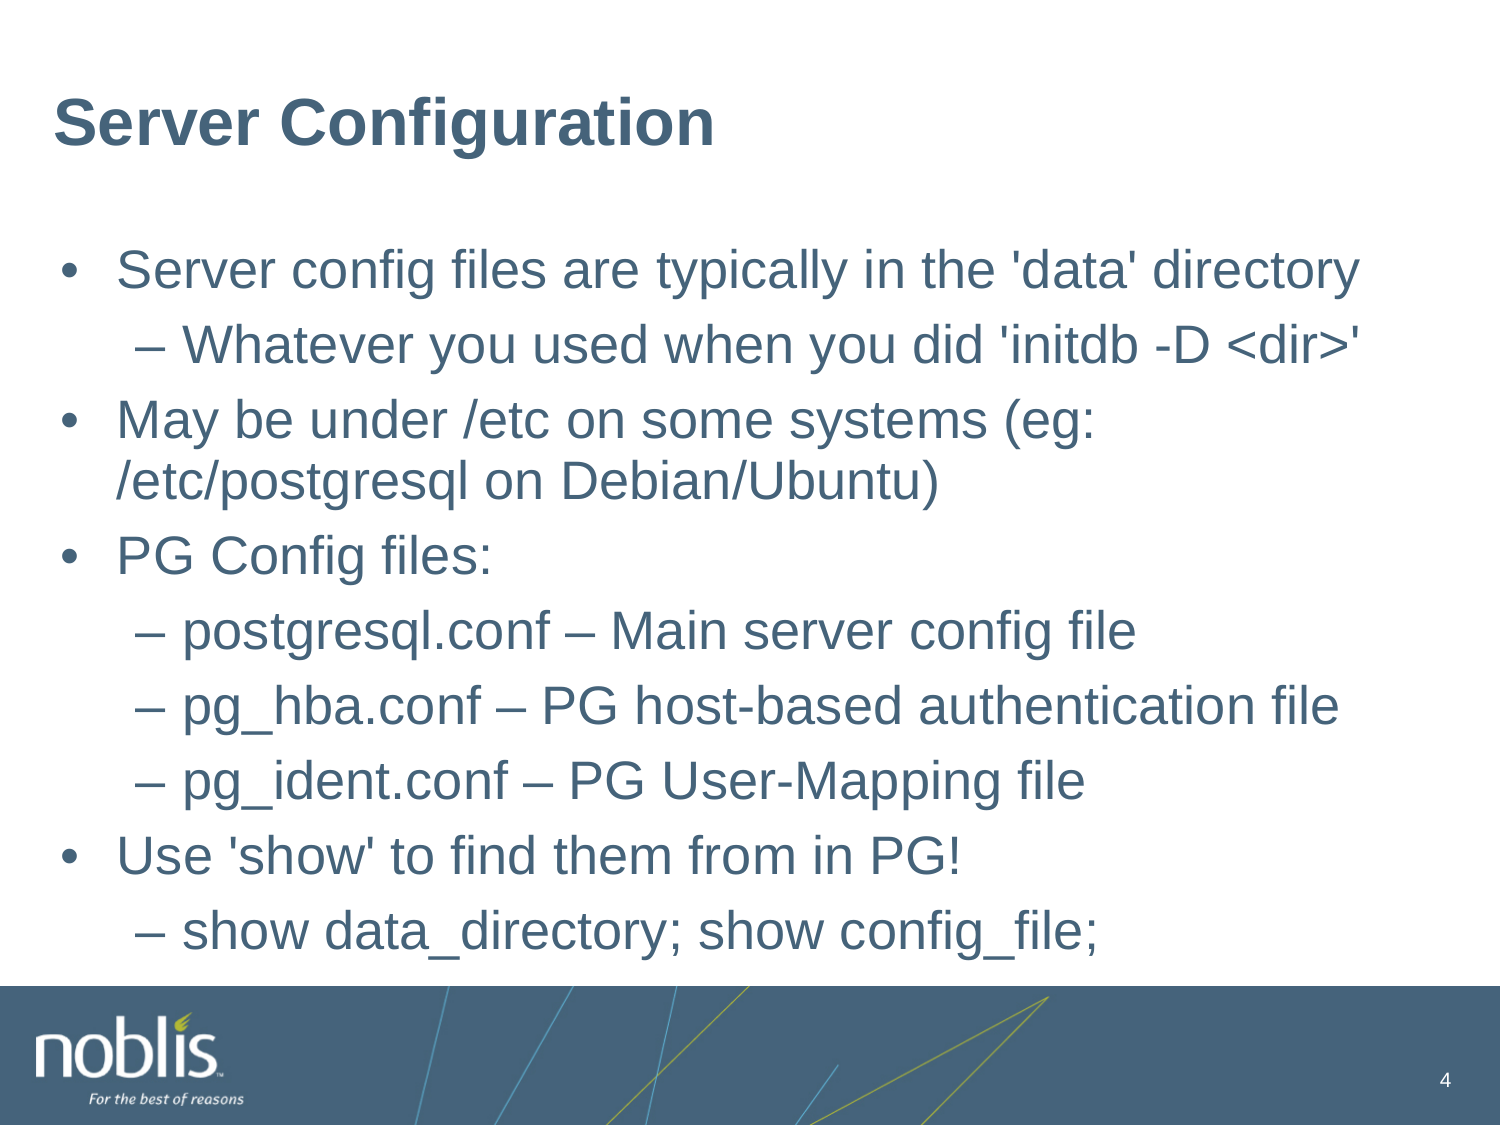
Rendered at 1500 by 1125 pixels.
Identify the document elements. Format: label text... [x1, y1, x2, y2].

list Server config files are typically in the 'data' directory Whatever you used when you did 'initdb -D <dir>' May be under /etc on some systems (eg: /etc/postgresql on Debian/Ubuntu) PG Config files: postgresql.conf – Main server config file pg_hba.conf – PG host-based authentication file pg_ident.conf – PG User-Mapping file Use 'show' to find them from in PG! show data_directory; show config_file; [60, 239, 1437, 968]
title Server Configuration [53, 38, 1438, 211]
picture [0, 986, 1500, 1125]
